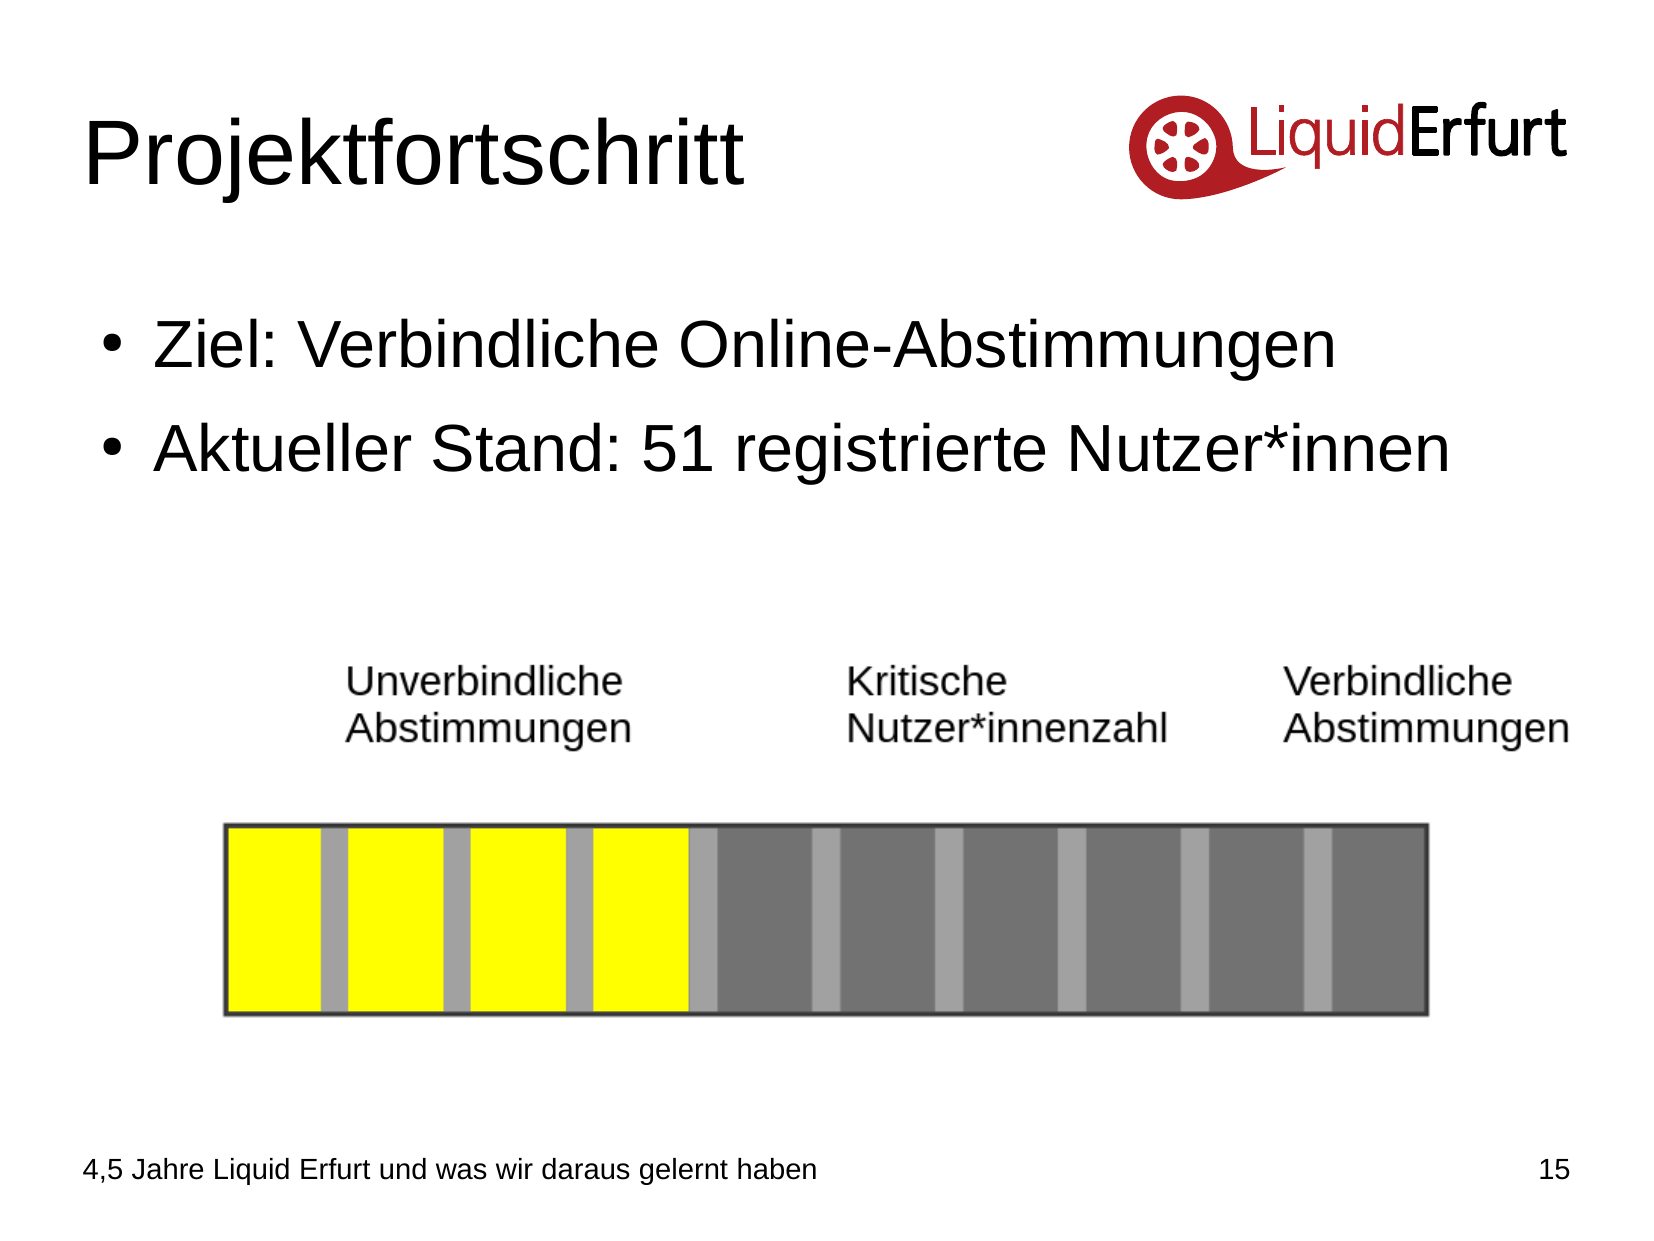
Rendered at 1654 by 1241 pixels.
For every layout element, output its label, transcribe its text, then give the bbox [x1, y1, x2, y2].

list Ziel: Verbindliche Online-Abstimmungen Aktueller Stand: 51 registrierte Nutzer*innen [82, 307, 1571, 517]
title Projektfortschritt [82, 49, 1571, 257]
picture [70, 517, 1583, 1122]
